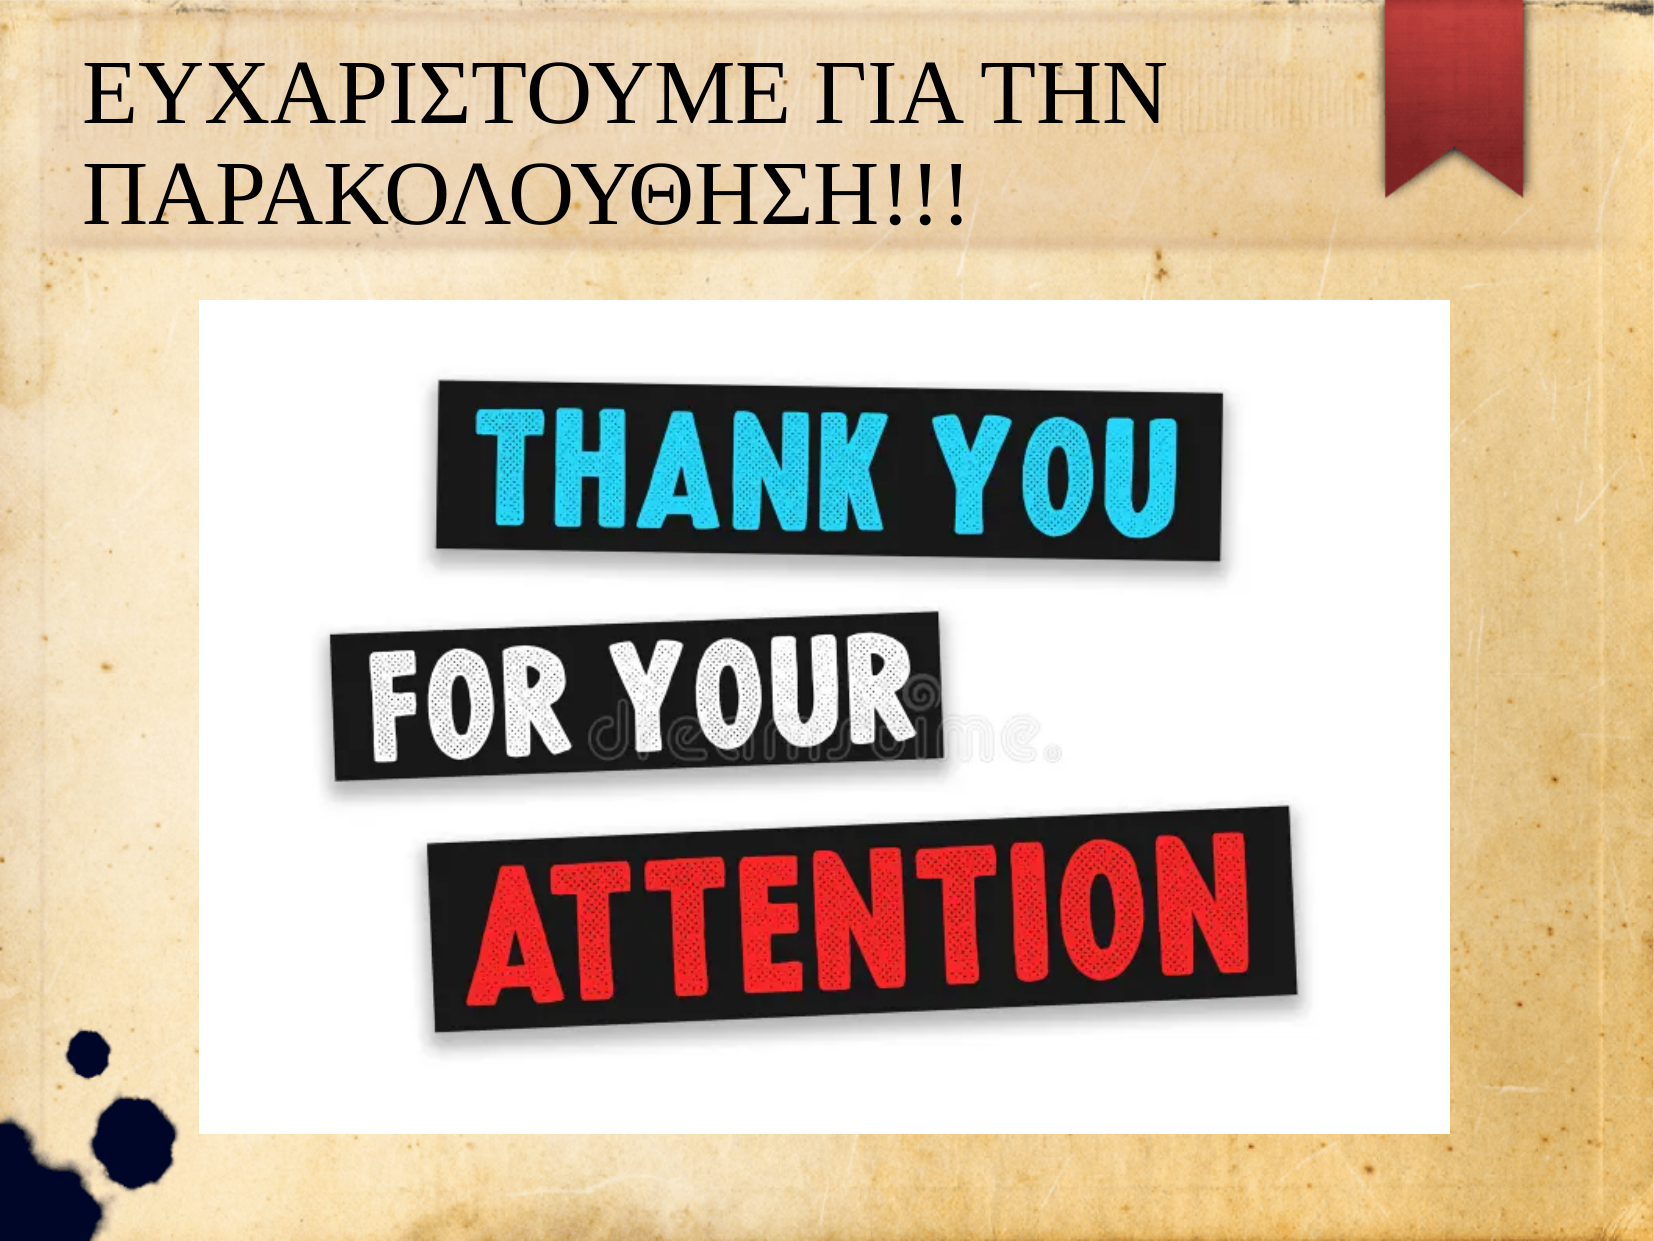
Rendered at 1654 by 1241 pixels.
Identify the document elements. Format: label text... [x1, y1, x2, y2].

title ΕΥΧΑΡΙΣΤΟΥΜΕ ΓΙΑ ΤΗΝ ΠΑΡΑΚΟΛΟΥΘΗΣΗ!!! [82, 41, 1347, 245]
picture [0, 0, 1654, 1241]
